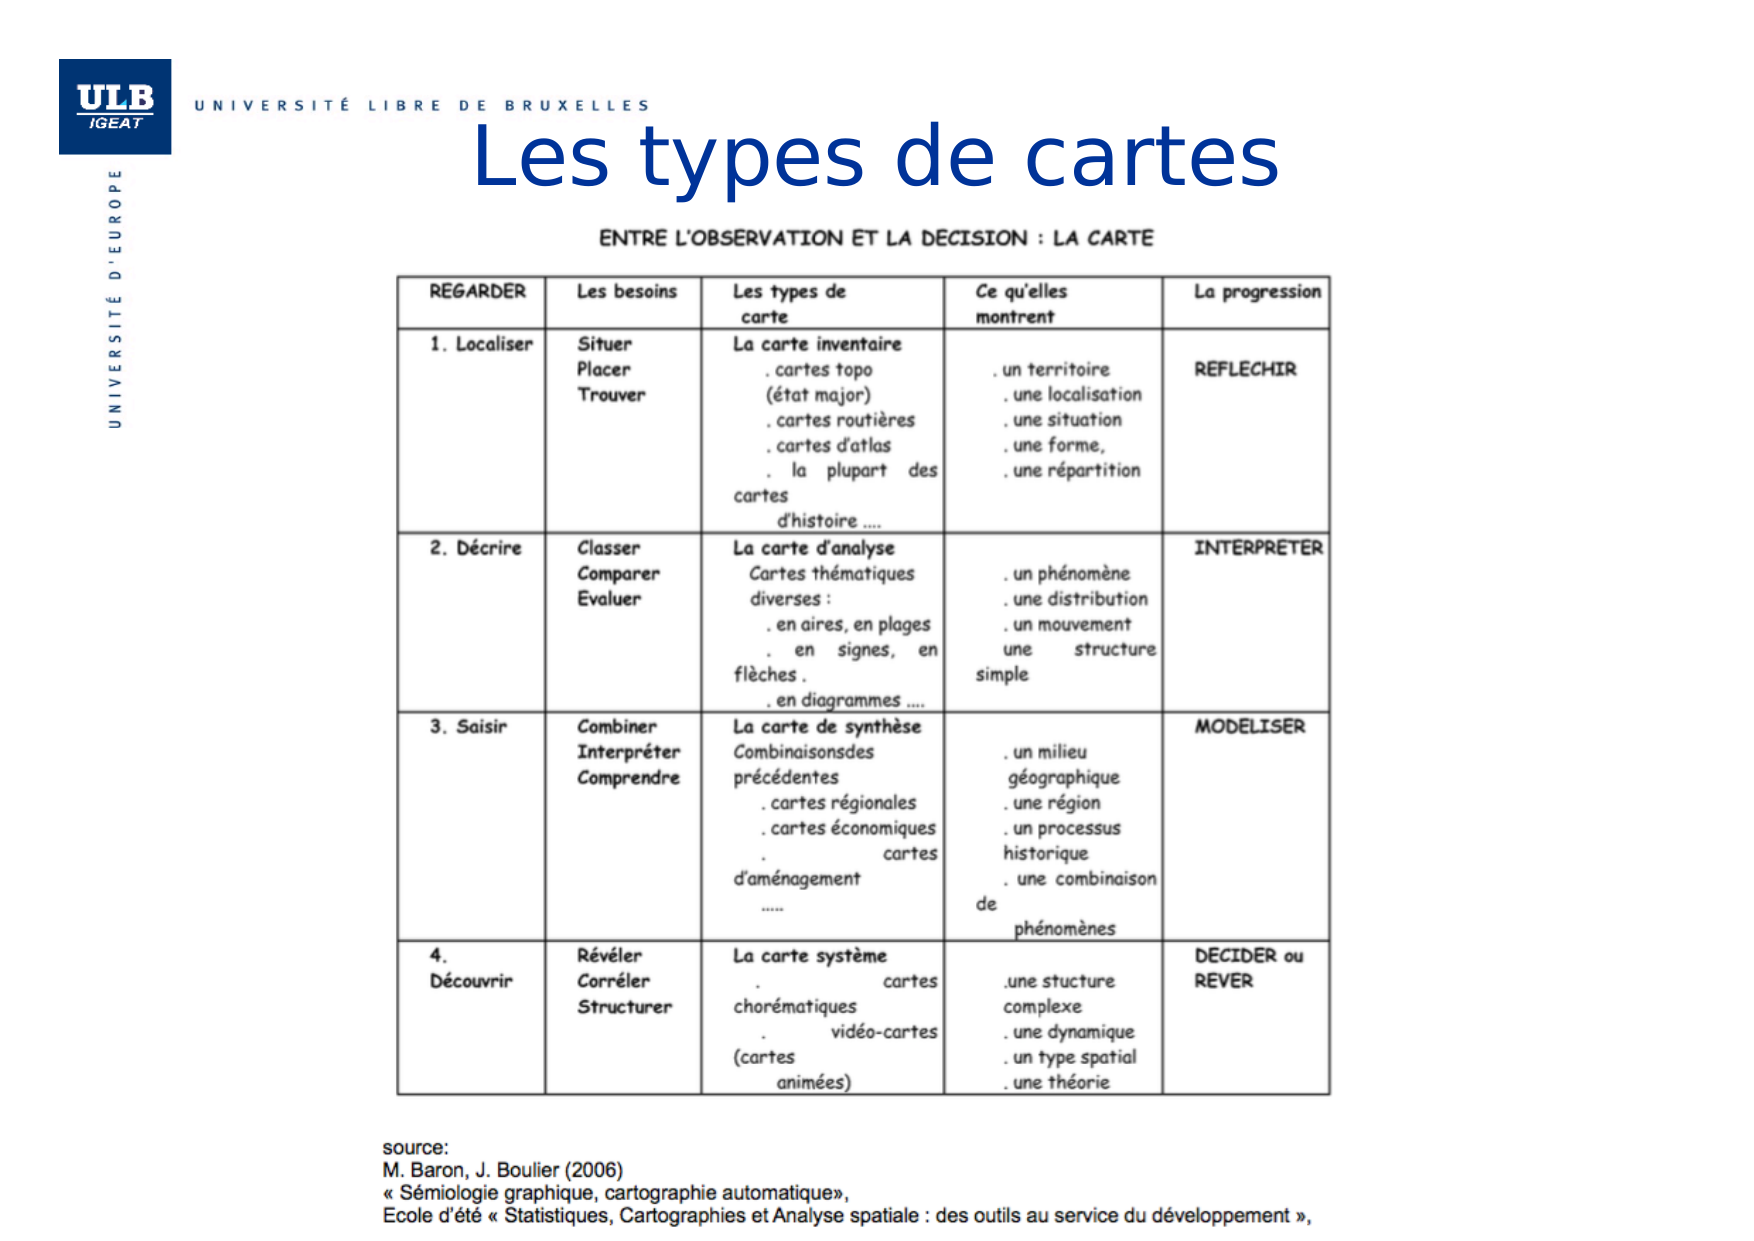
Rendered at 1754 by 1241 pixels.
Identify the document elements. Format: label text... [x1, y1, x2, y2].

title Les types de cartes [140, 68, 1613, 254]
picture [59, 59, 1695, 1241]
